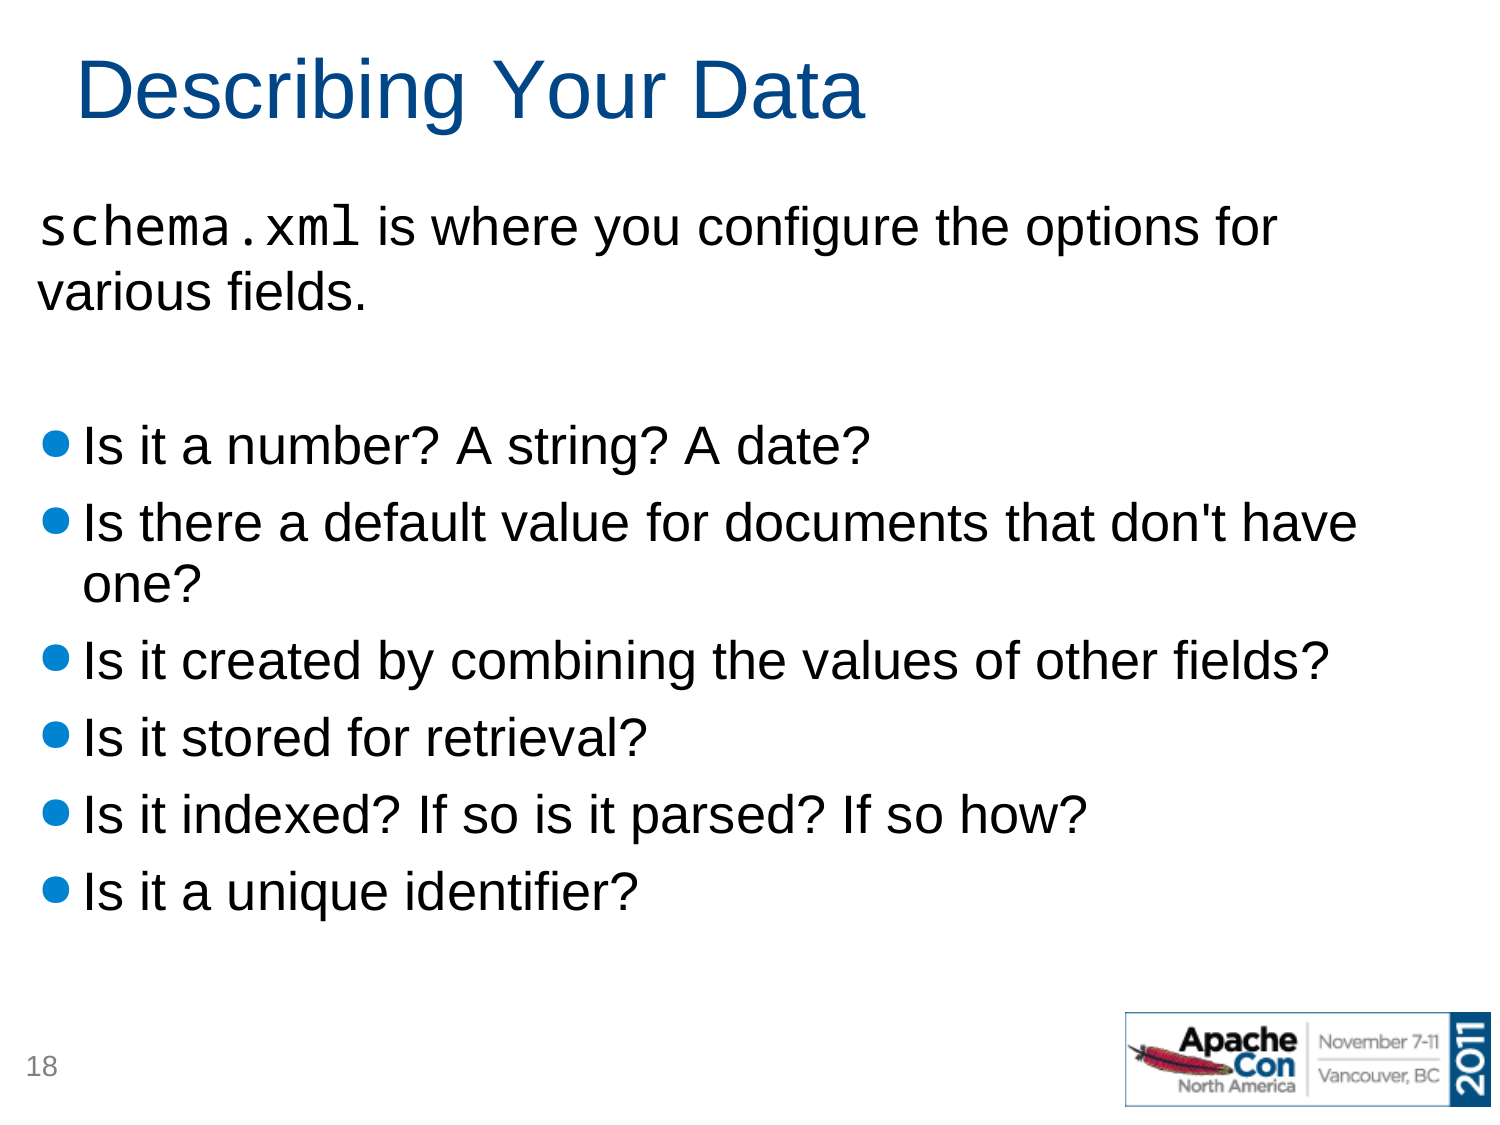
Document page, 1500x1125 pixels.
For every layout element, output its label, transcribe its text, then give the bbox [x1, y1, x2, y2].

list schema.xml is where you configure the options for various fields. Is it a number? A string? A date? Is there a default value for documents that don't have one? Is it created by combining the values of other fields? Is it stored for retrieval? Is it indexed? If so is it parsed? If so how? Is it a unique identifier? [37, 187, 1463, 991]
picture [1125, 1012, 1491, 1107]
title Describing Your Data [75, 0, 1425, 181]
